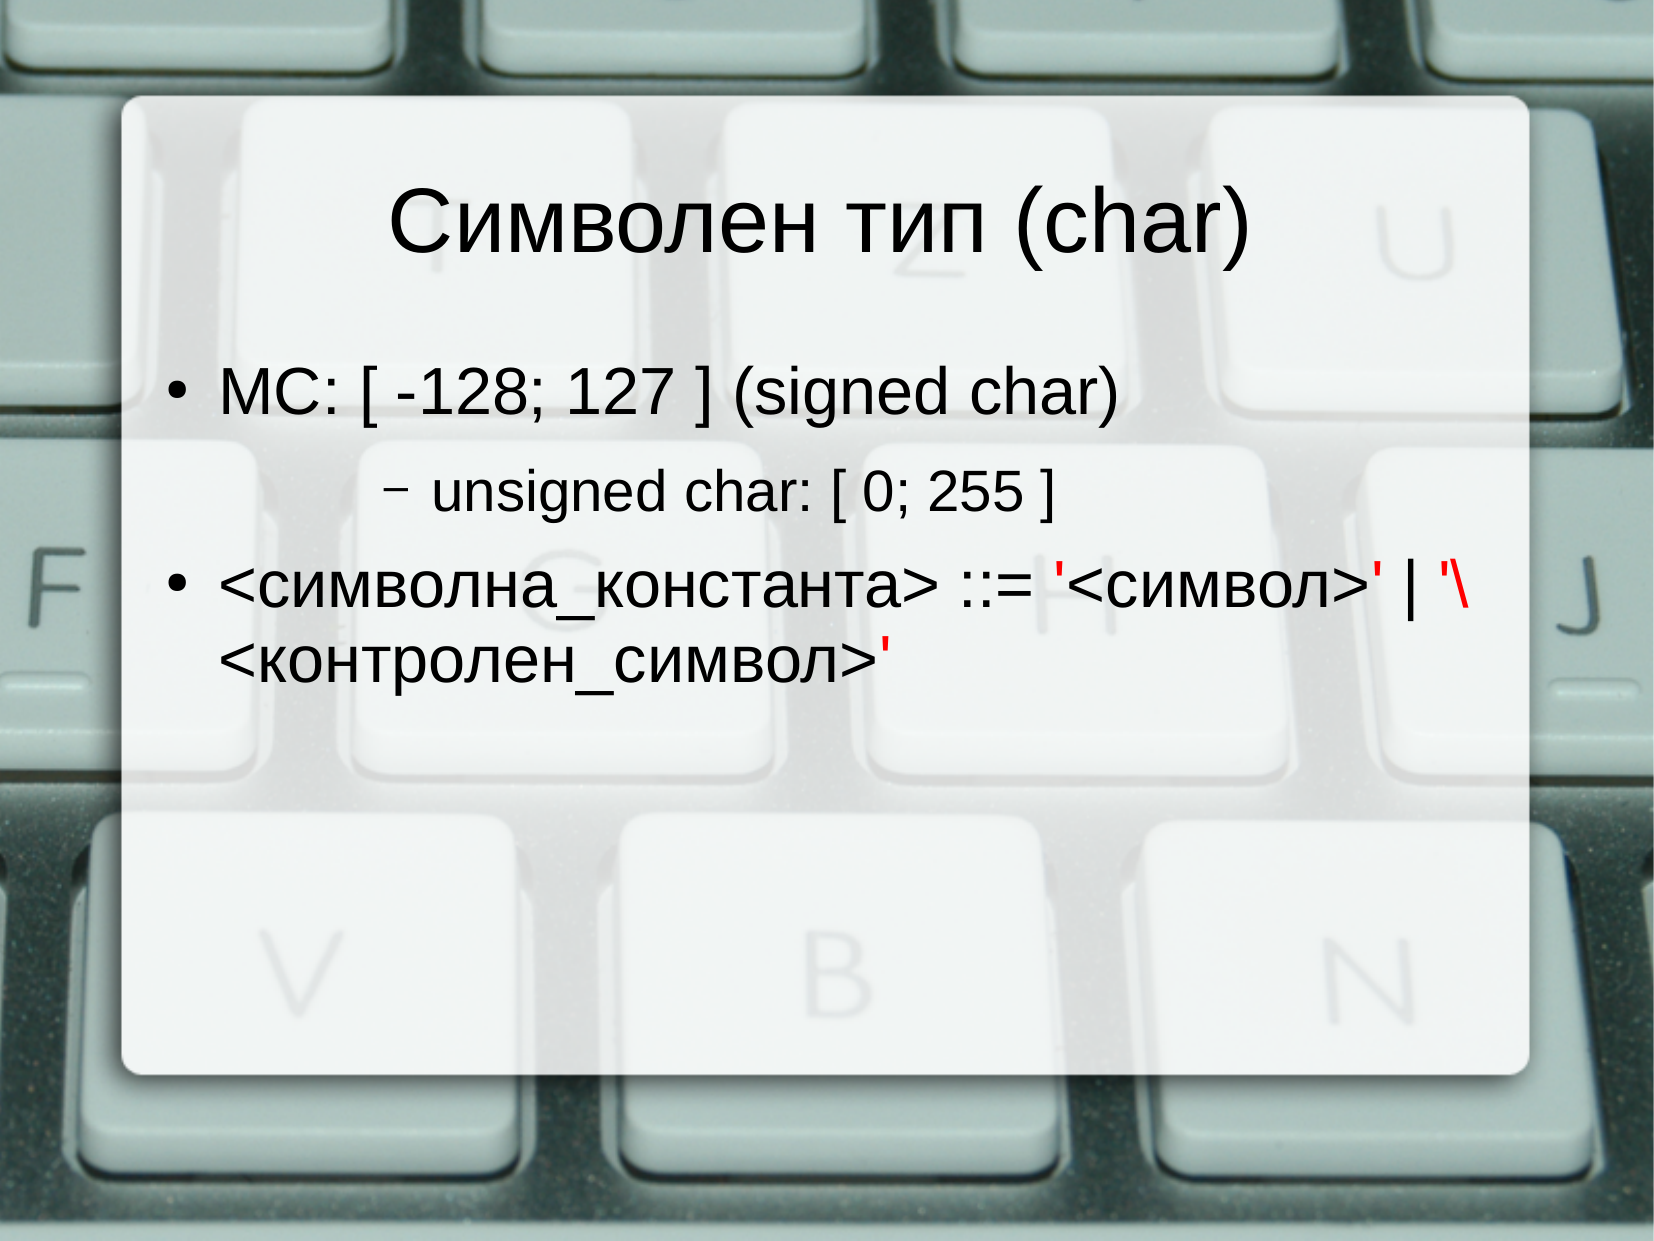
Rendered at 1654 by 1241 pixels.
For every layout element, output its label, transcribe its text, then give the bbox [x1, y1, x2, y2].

title Символен тип (char) [135, 117, 1506, 325]
picture [0, 0, 1654, 1241]
list МС: [ -128; 127 ] (signed char) unsigned char: [ 0; 255 ] <символна_константа> ::= '<символ>' | '\<контролен_символ>' [147, 354, 1506, 1074]
